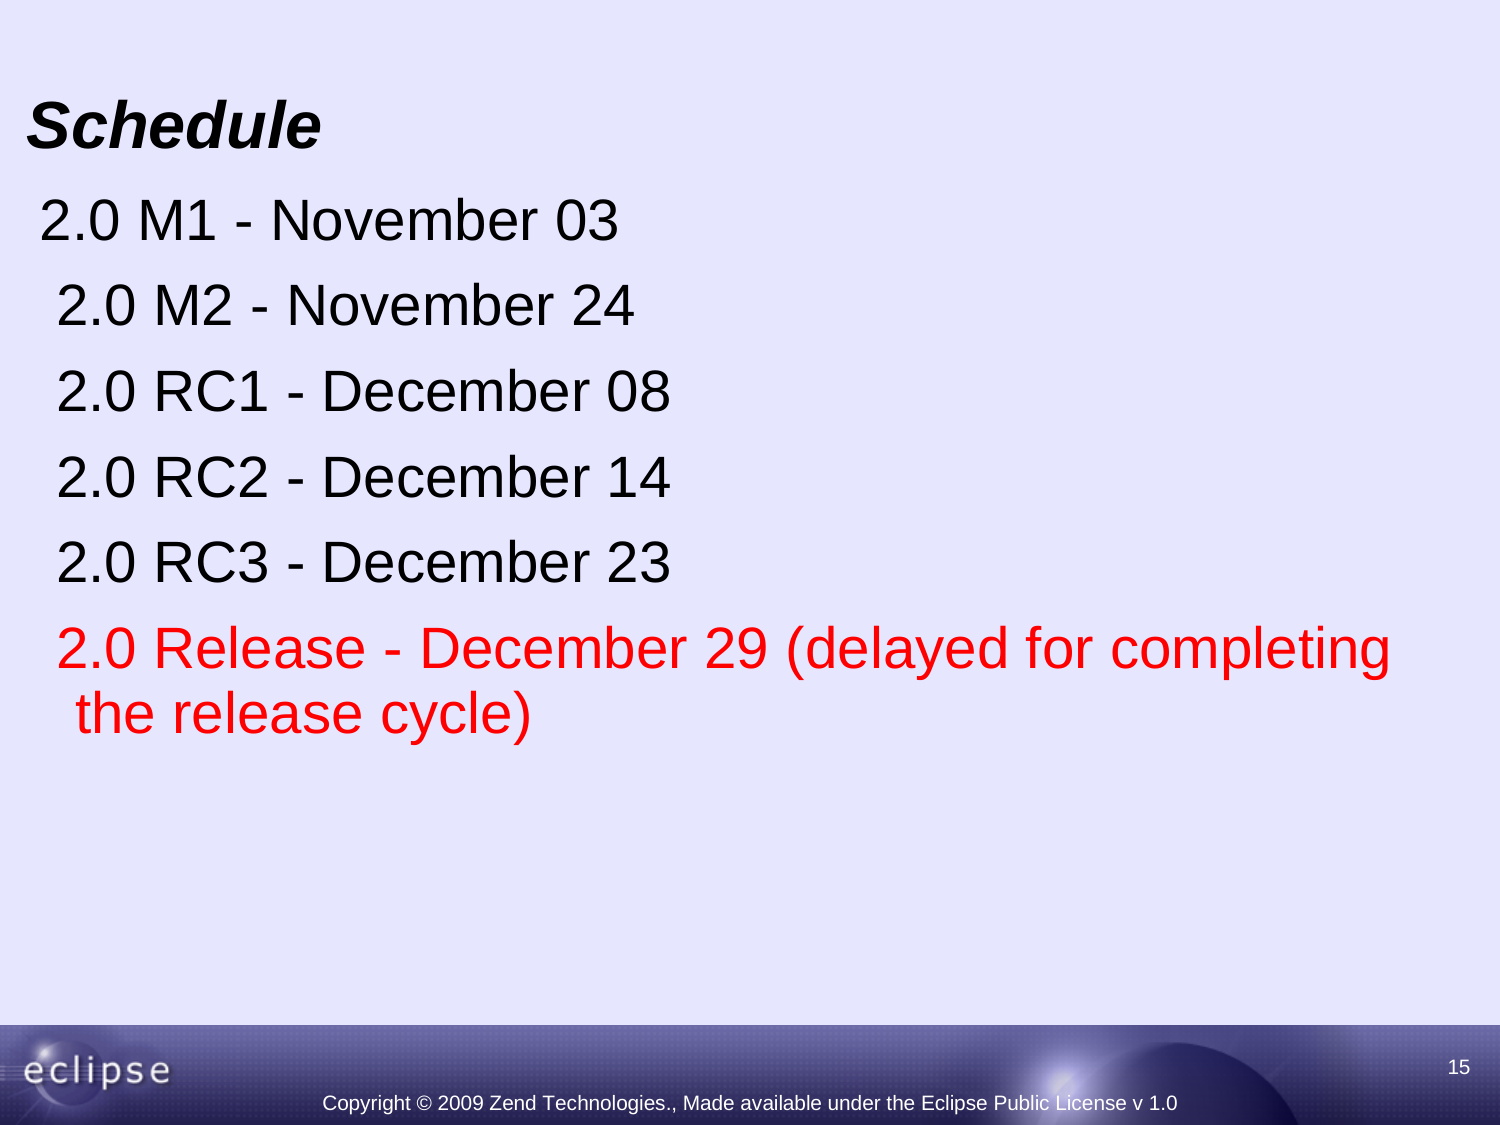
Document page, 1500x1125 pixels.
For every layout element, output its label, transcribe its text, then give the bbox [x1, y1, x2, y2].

title Schedule [26, 84, 1474, 172]
list 2.0 M1 - November 03 2.0 M2 - November 24 2.0 RC1 - December 08 2.0 RC2 - December 14 2.0 RC3 - December 23 2.0 Release - December 29 (delayed for completing the release cycle) [37, 187, 1463, 1021]
picture [0, 1025, 1500, 1125]
